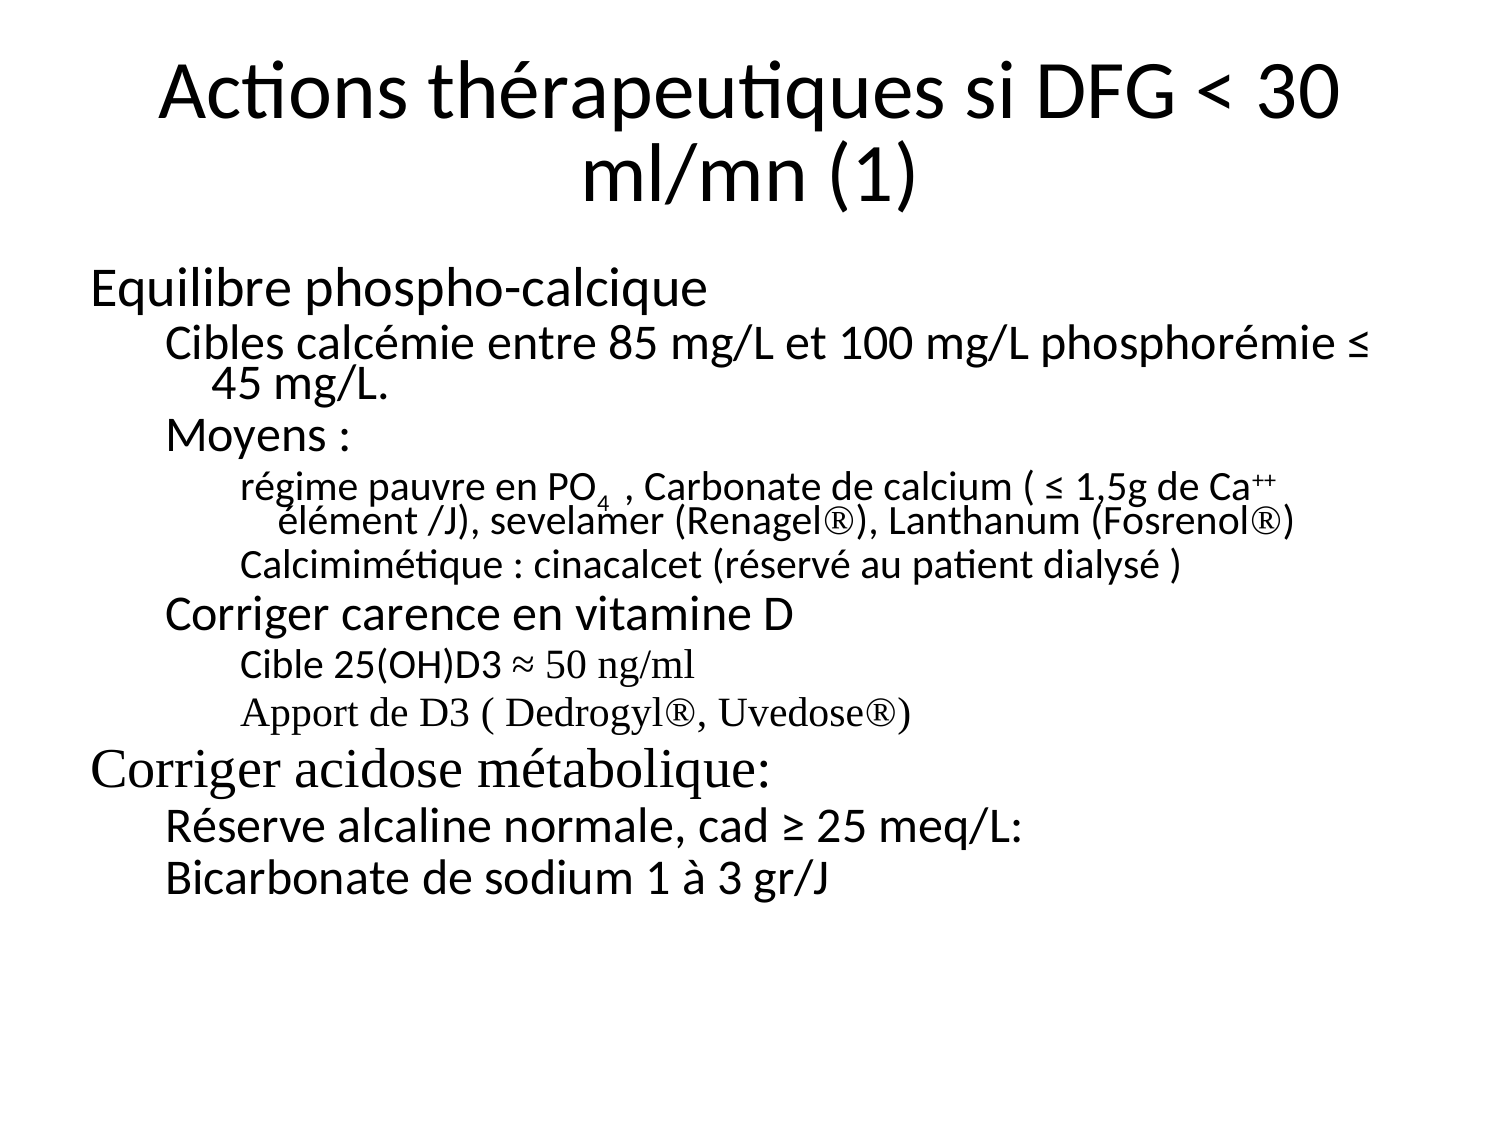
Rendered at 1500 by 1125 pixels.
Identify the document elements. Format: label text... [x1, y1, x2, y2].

list Equilibre phospho-calcique Cibles calcémie entre 85 mg/L et 100 mg/L phosphorémie ≤ 45 mg/L. Moyens : régime pauvre en PO4 , Carbonate de calcium ( ≤ 1,5g de Ca++ élément /J), sevelamer (Renagel), Lanthanum (Fosrenol) Calcimimétique : cinacalcet (réservé au patient dialysé ) Corriger carence en vitamine D Cible 25(OH)D3 ≈ 50 ng/ml Apport de D3 ( Dedrogyl, Uvedose) Corriger acidose métabolique: Réserve alcaline normale, cad ≥ 25 meq/L: Bicarbonate de sodium 1 à 3 gr/J [75, 262, 1426, 1057]
title Actions thérapeutiques si DFG < 30 ml/mn (1) [75, 31, 1426, 247]
